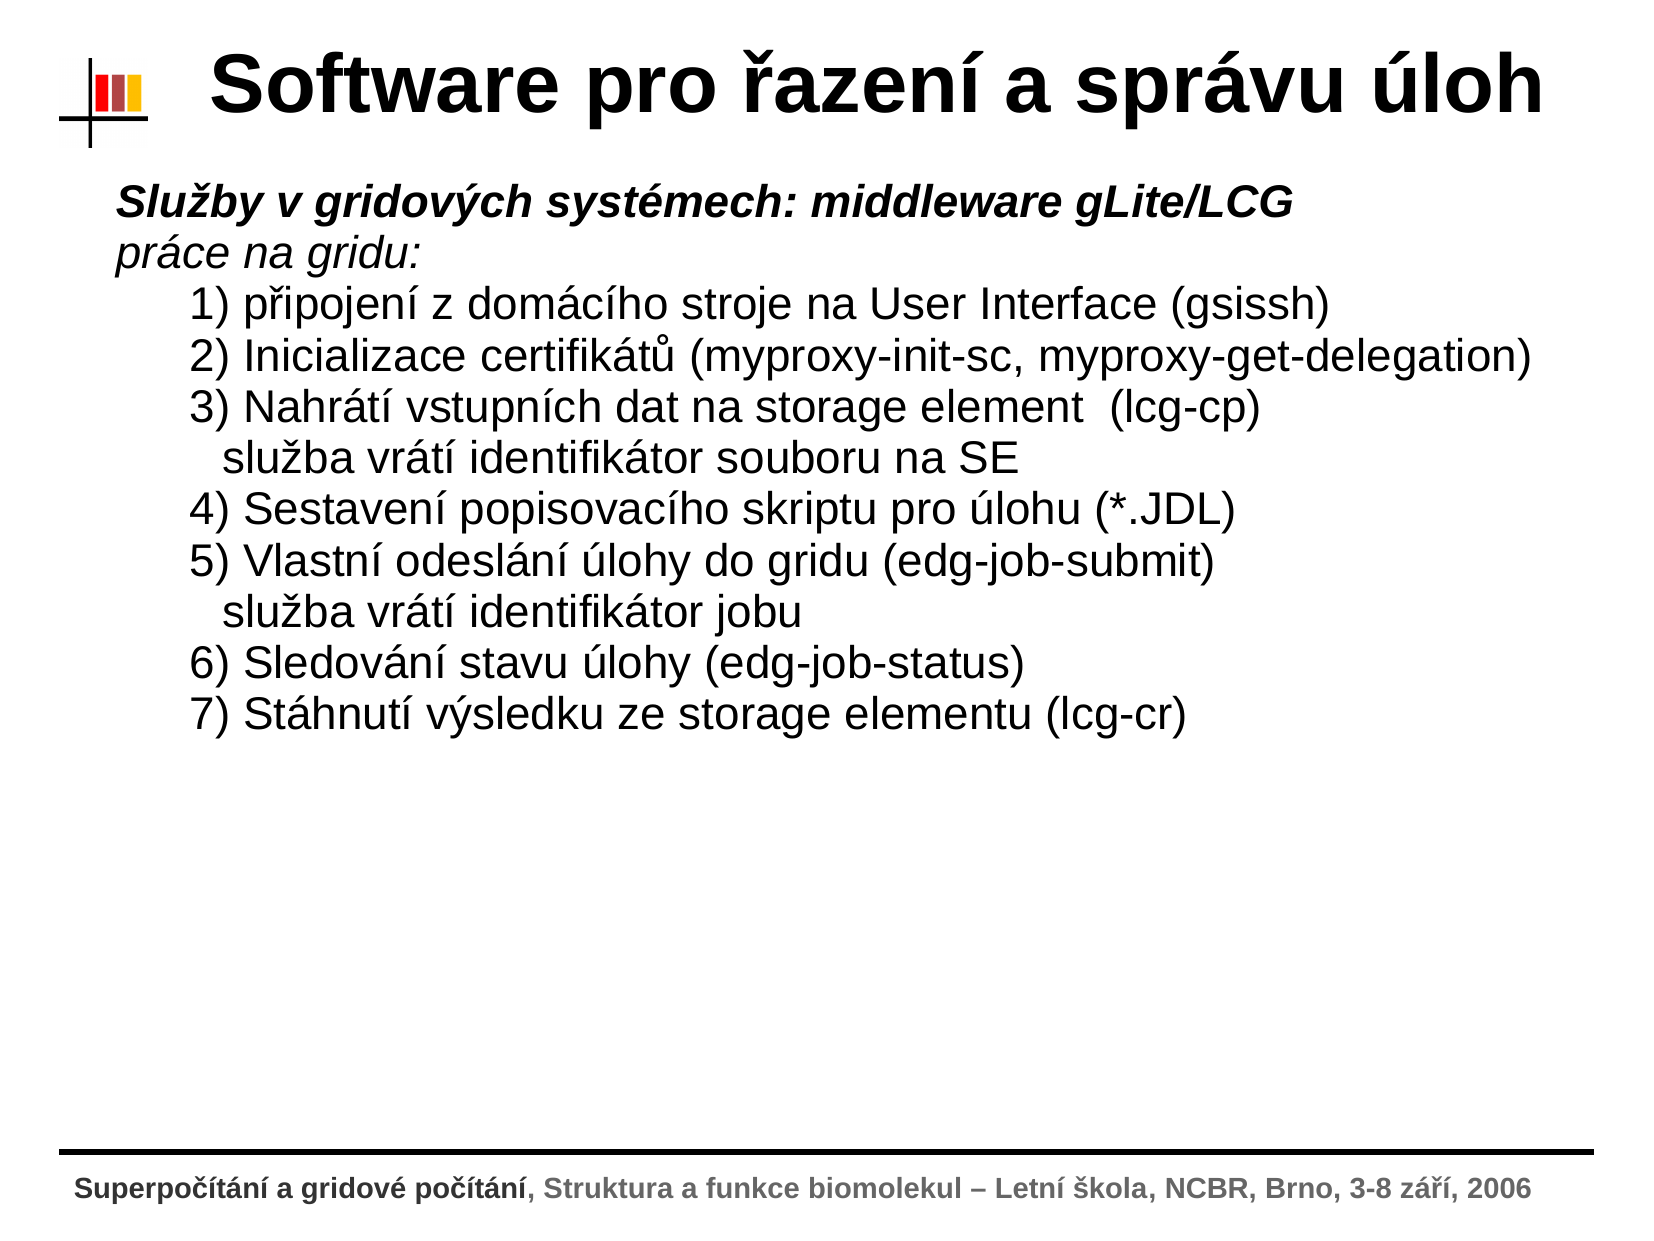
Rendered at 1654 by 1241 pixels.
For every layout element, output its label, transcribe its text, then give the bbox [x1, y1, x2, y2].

text_box Superpočítání a gridové počítání, Struktura a funkce biomolekul – Letní škola, NCBR, Brno, 3-8 září, 2006 [59, 1151, 1558, 1214]
picture [59, 58, 148, 148]
text_box Software pro řazení a správu úloh [194, 29, 1595, 171]
text_box Služby v gridových systémech: middleware gLite/LCG práce na gridu: 1) připojení z domácího stroje na User Interface (gsissh) 2) Inicializace certifikátů (myproxy-init-sc, myproxy-get-delegation) 3) Nahrátí vstupních dat na storage element (lcg-cp) služba vrátí identifikátor souboru na SE 4) Sestavení popisovacího skriptu pro úlohu (*.JDL) 5) Vlastní odeslání úlohy do gridu (edg-job-submit) služba vrátí identifikátor jobu 6) Sledování stavu úlohy (edg-job-status) 7) Stáhnutí výsledku ze storage elementu (lcg-cr) [101, 168, 1578, 932]
